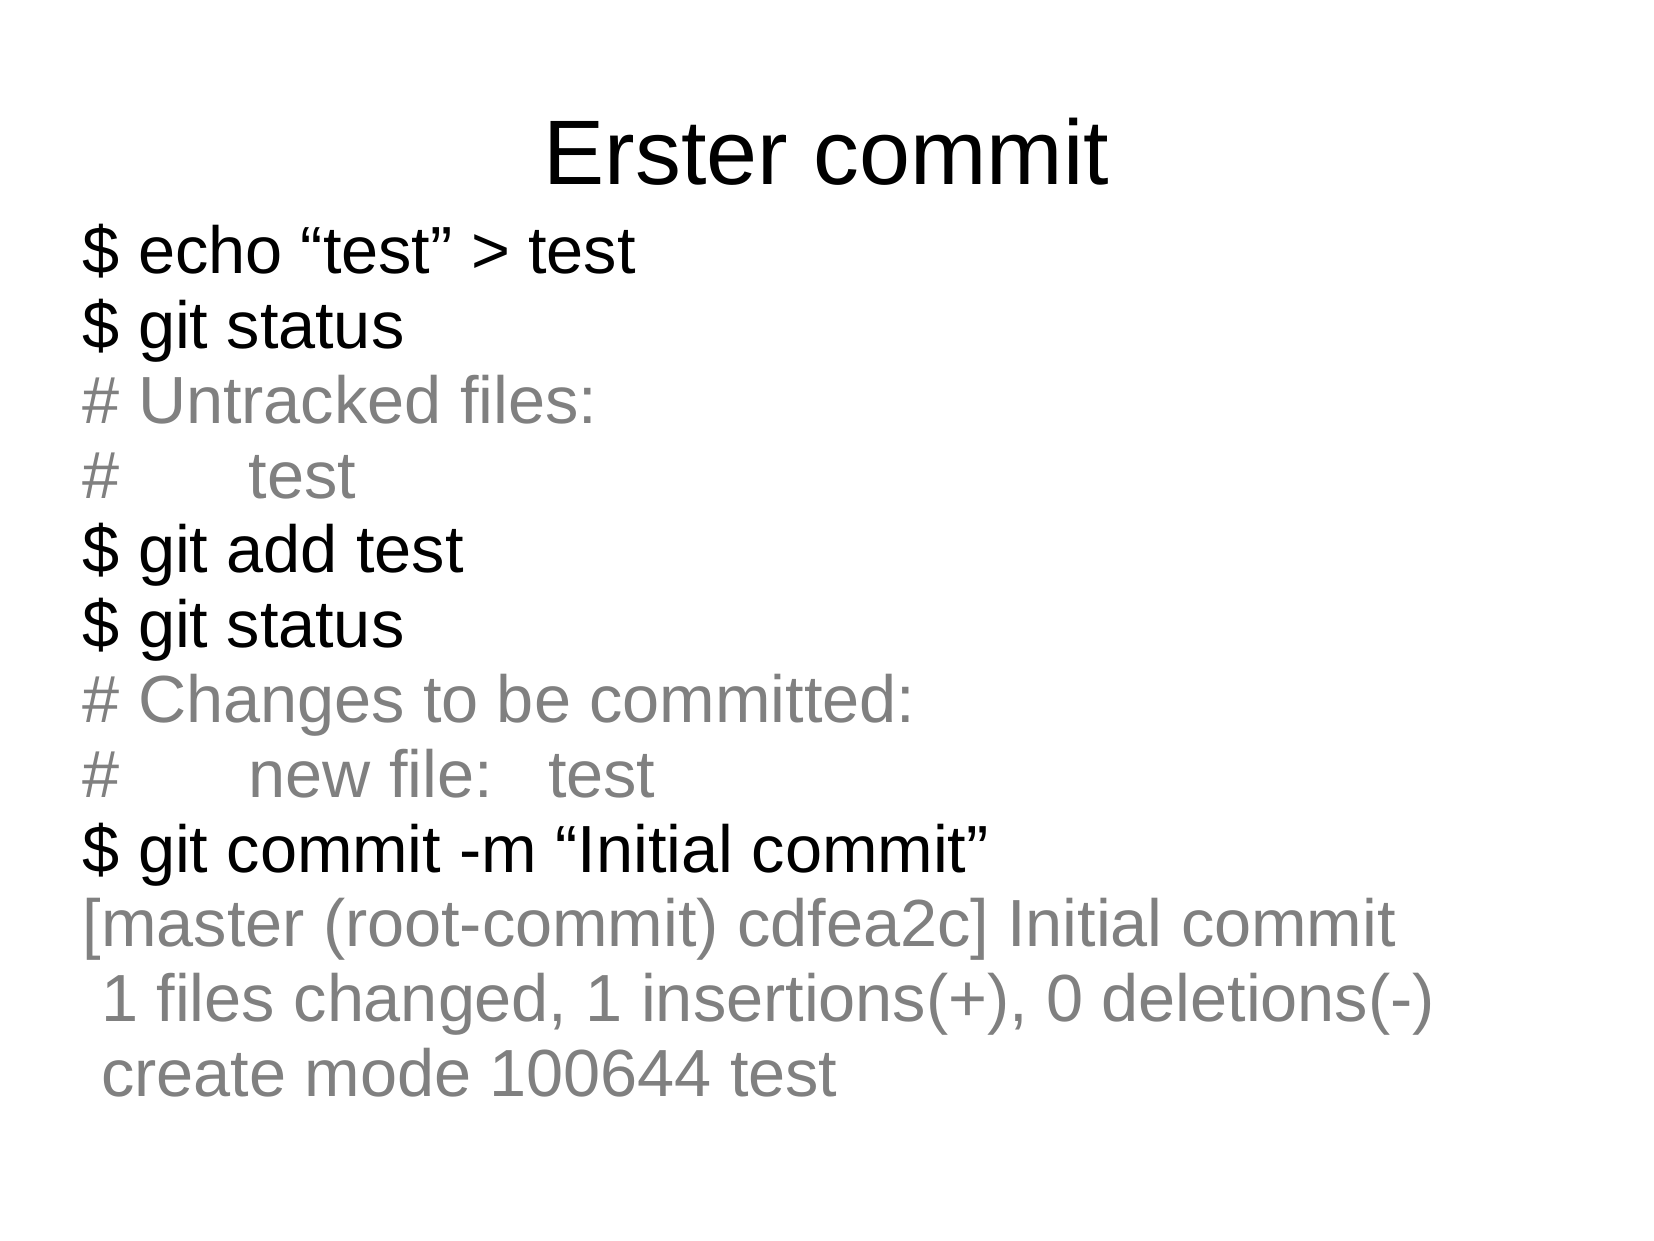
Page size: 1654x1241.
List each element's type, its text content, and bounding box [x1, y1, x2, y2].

title Erster commit [82, 56, 1571, 213]
subtitle $ echo “test” > test $ git status # Untracked files: # test $ git add test $ git status # Changes to be committed: # new file: test $ git commit -m “Initial commit” [master (root-commit) cdfea2c] Initial commit 1 files changed, 1 insertions(+), 0 deletions(-) create mode 100644 test [82, 213, 1571, 1186]
